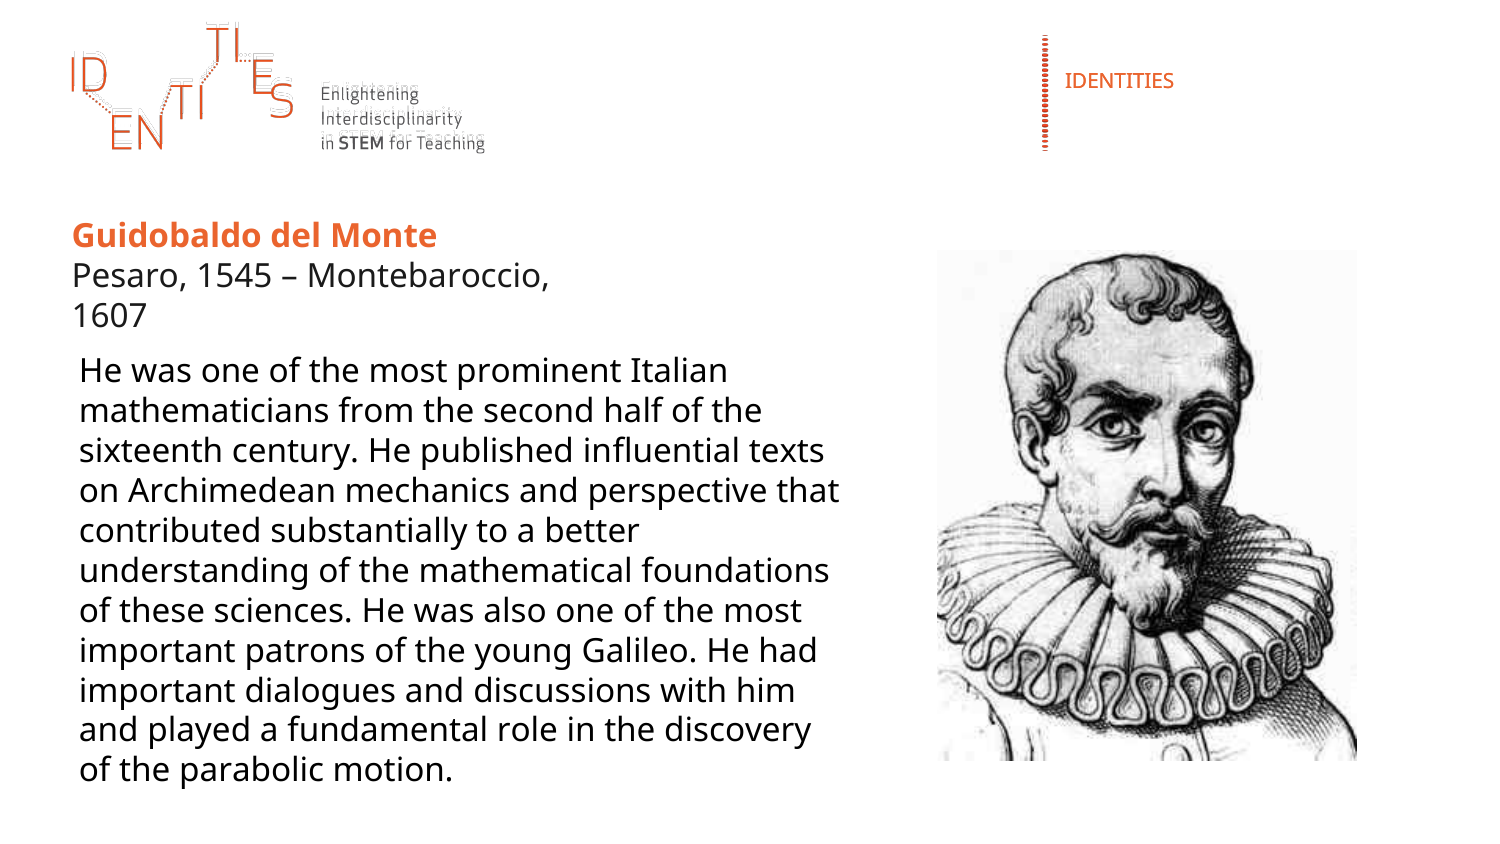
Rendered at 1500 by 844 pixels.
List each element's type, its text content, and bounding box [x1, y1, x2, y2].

picture [937, 250, 1357, 761]
text_box IDENTITIES [1050, 60, 1472, 121]
text_box Guidobaldo del Monte Pesaro, 1545 – Montebaroccio, 1607 [72, 206, 639, 341]
picture [1042, 35, 1051, 151]
picture [71, 18, 485, 157]
text_box He was one of the most prominent Italian mathematicians from the second half of the sixteenth century. He published inﬂuential texts on Archimedean mechanics and perspective that contributed substantially to a better understanding of the mathematical foundations of these sciences. He was also one of the most important patrons of the young Galileo. He had important dialogues and discussions with him and played a fundamental role in the discovery of the parabolic motion. [63, 341, 856, 802]
